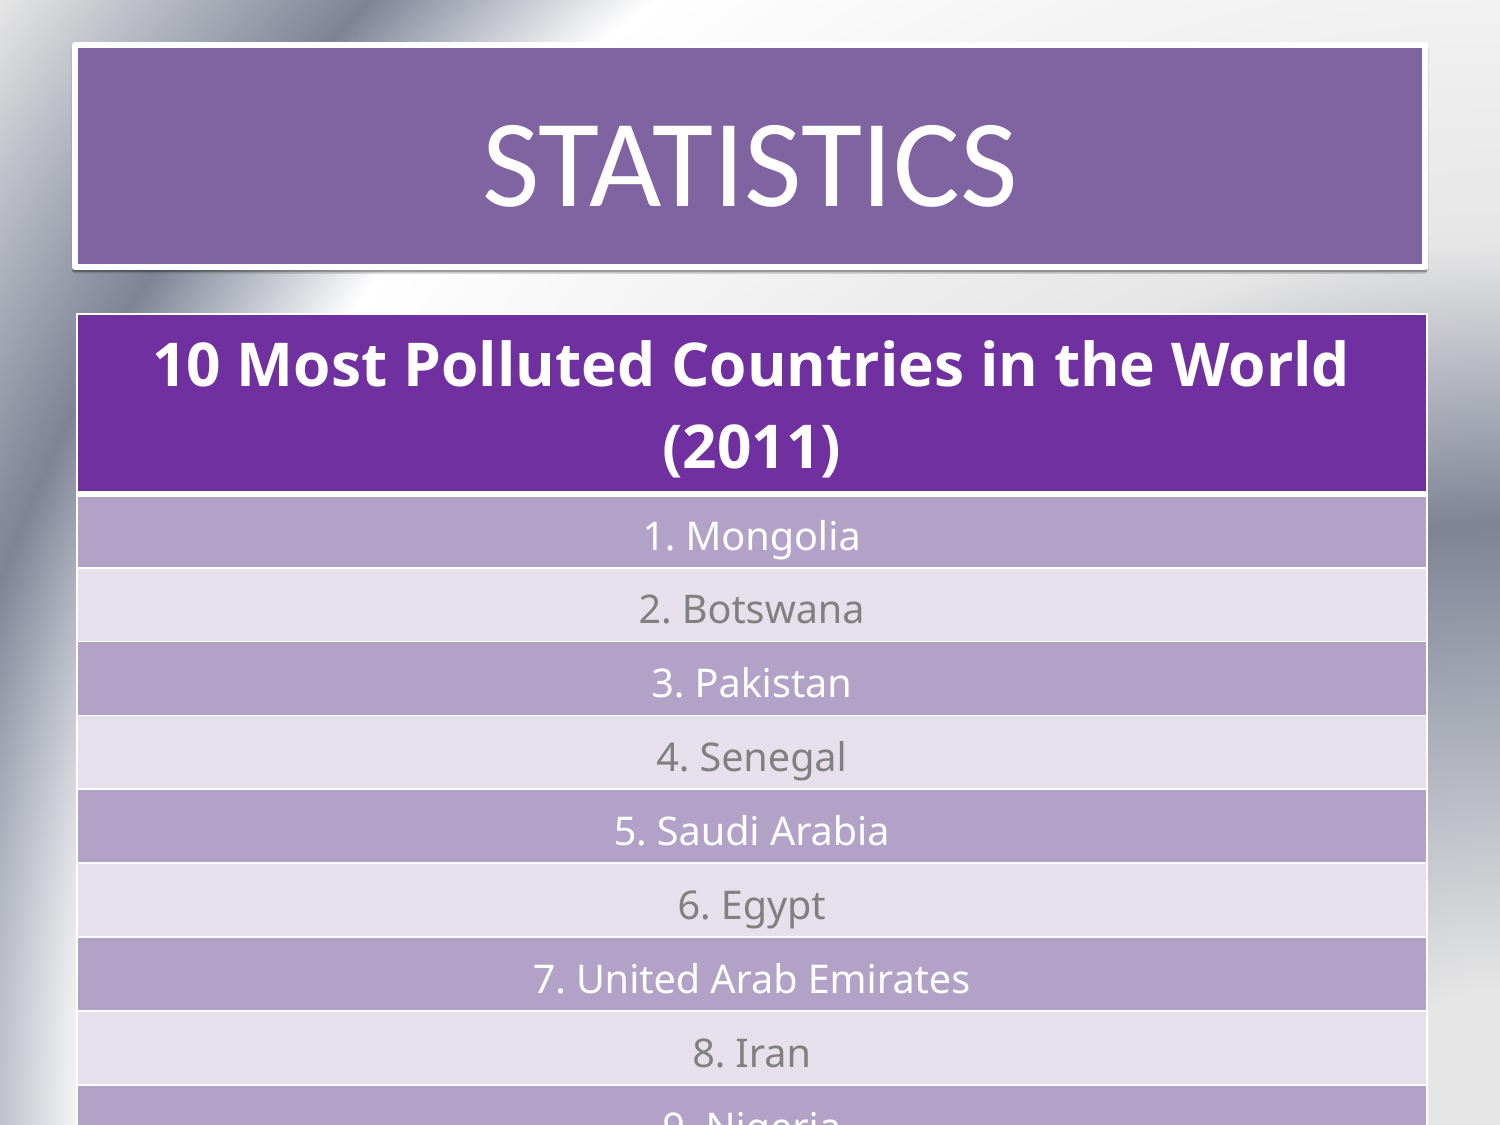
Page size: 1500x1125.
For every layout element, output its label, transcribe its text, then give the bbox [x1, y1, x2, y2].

table_cell 5. Saudi Arabia [78, 790, 1426, 862]
table_cell 1. Mongolia [78, 497, 1426, 567]
table_cell 7. United Arab Emirates [78, 938, 1426, 1010]
table_cell 3. Pakistan [78, 642, 1426, 715]
table_cell 6. Egypt [78, 864, 1426, 936]
title STATISTICS [75, 45, 1425, 268]
table_header 10 Most Polluted Countries in the World (2011) [78, 315, 1426, 491]
table_cell 2. Botswana [78, 569, 1426, 641]
table_cell 9. Nigeria [78, 1086, 1426, 1125]
table_cell 4. Senegal [78, 716, 1426, 788]
table_cell 8. Iran [78, 1012, 1426, 1084]
picture [0, 0, 1500, 1125]
